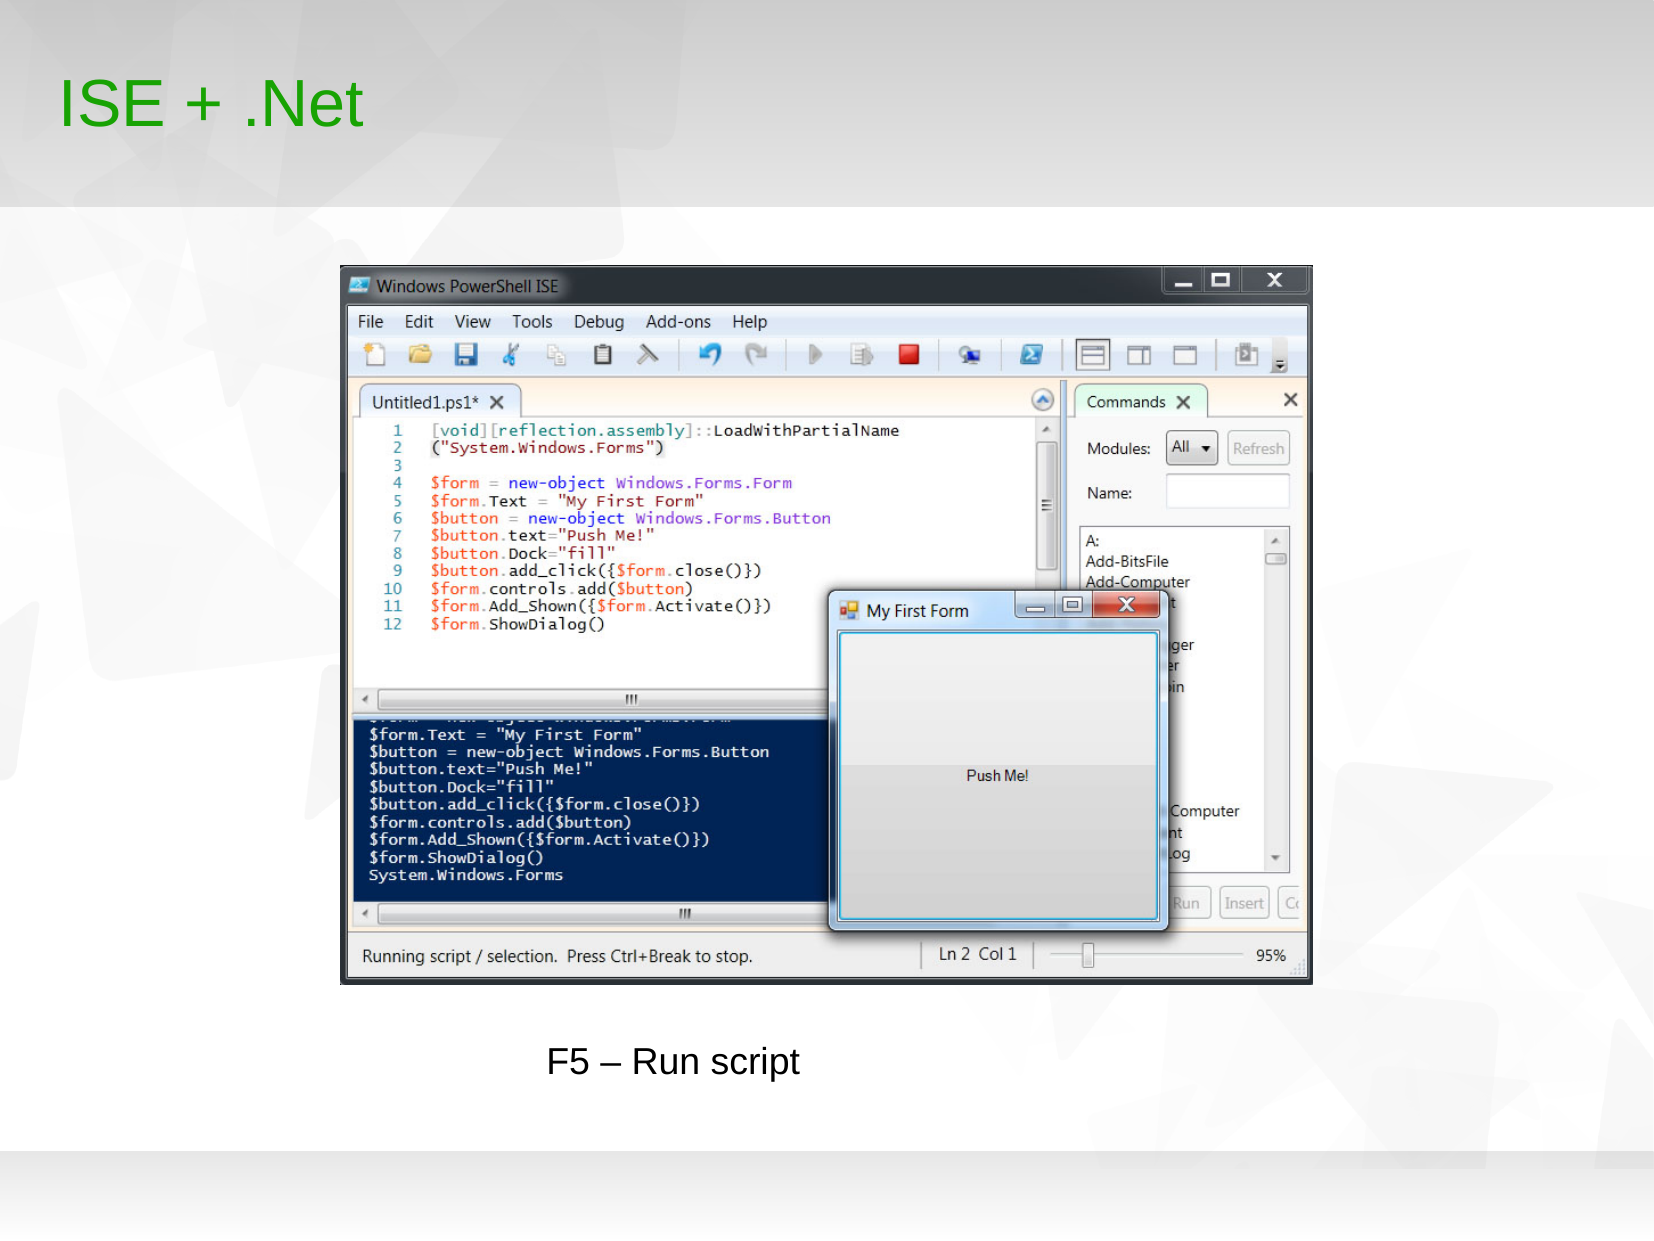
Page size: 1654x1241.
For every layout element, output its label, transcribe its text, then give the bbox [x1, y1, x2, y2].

picture [0, 0, 1654, 1169]
title ISE + .Net [59, 29, 1595, 178]
text_box F5 – Run script [531, 1033, 1123, 1091]
